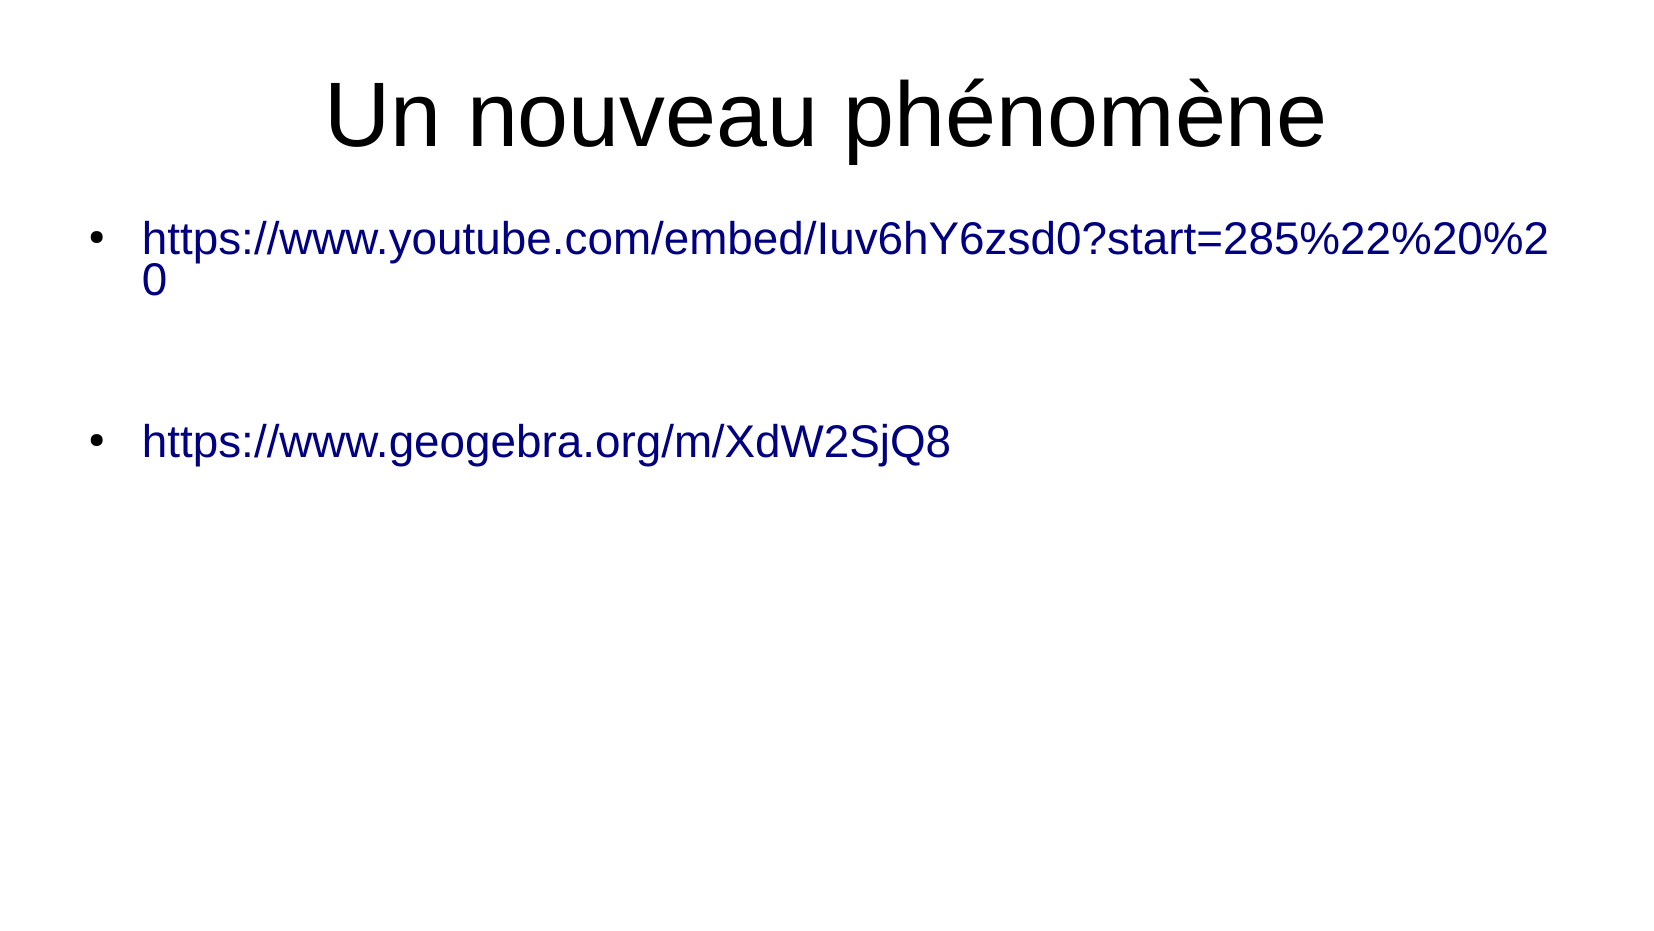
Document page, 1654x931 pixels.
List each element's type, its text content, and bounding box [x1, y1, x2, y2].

title Un nouveau phénomène [82, 37, 1571, 193]
list https://www.youtube.com/embed/Iuv6hY6zsd0?start=285%22%20%20 https://www.geogebra.org/m/XdW2SjQ8 [70, 212, 1560, 753]
